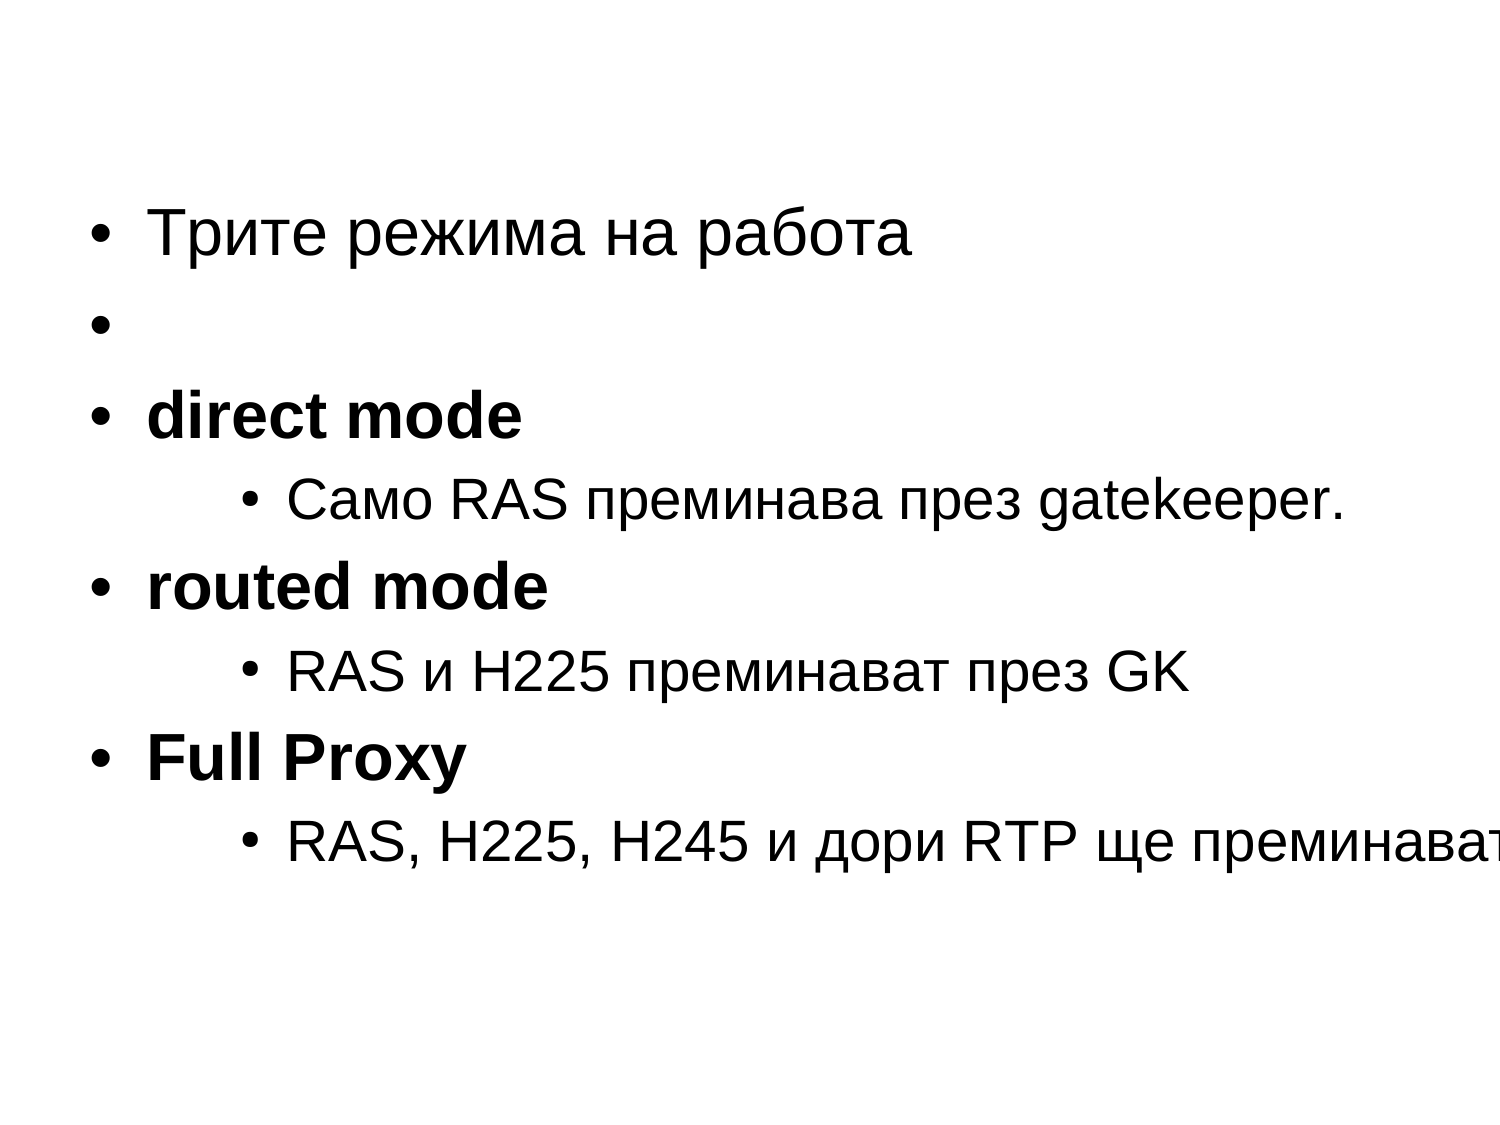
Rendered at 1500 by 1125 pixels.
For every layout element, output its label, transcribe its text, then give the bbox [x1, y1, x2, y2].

text_box Трите режима на работа direct mode Само RAS преминава през gatekeeper. routed mode RAS и H225 преминават през GK Full Proxy RAS, H225, H245 и дори RTP ще преминават през GK. [75, 187, 1426, 975]
